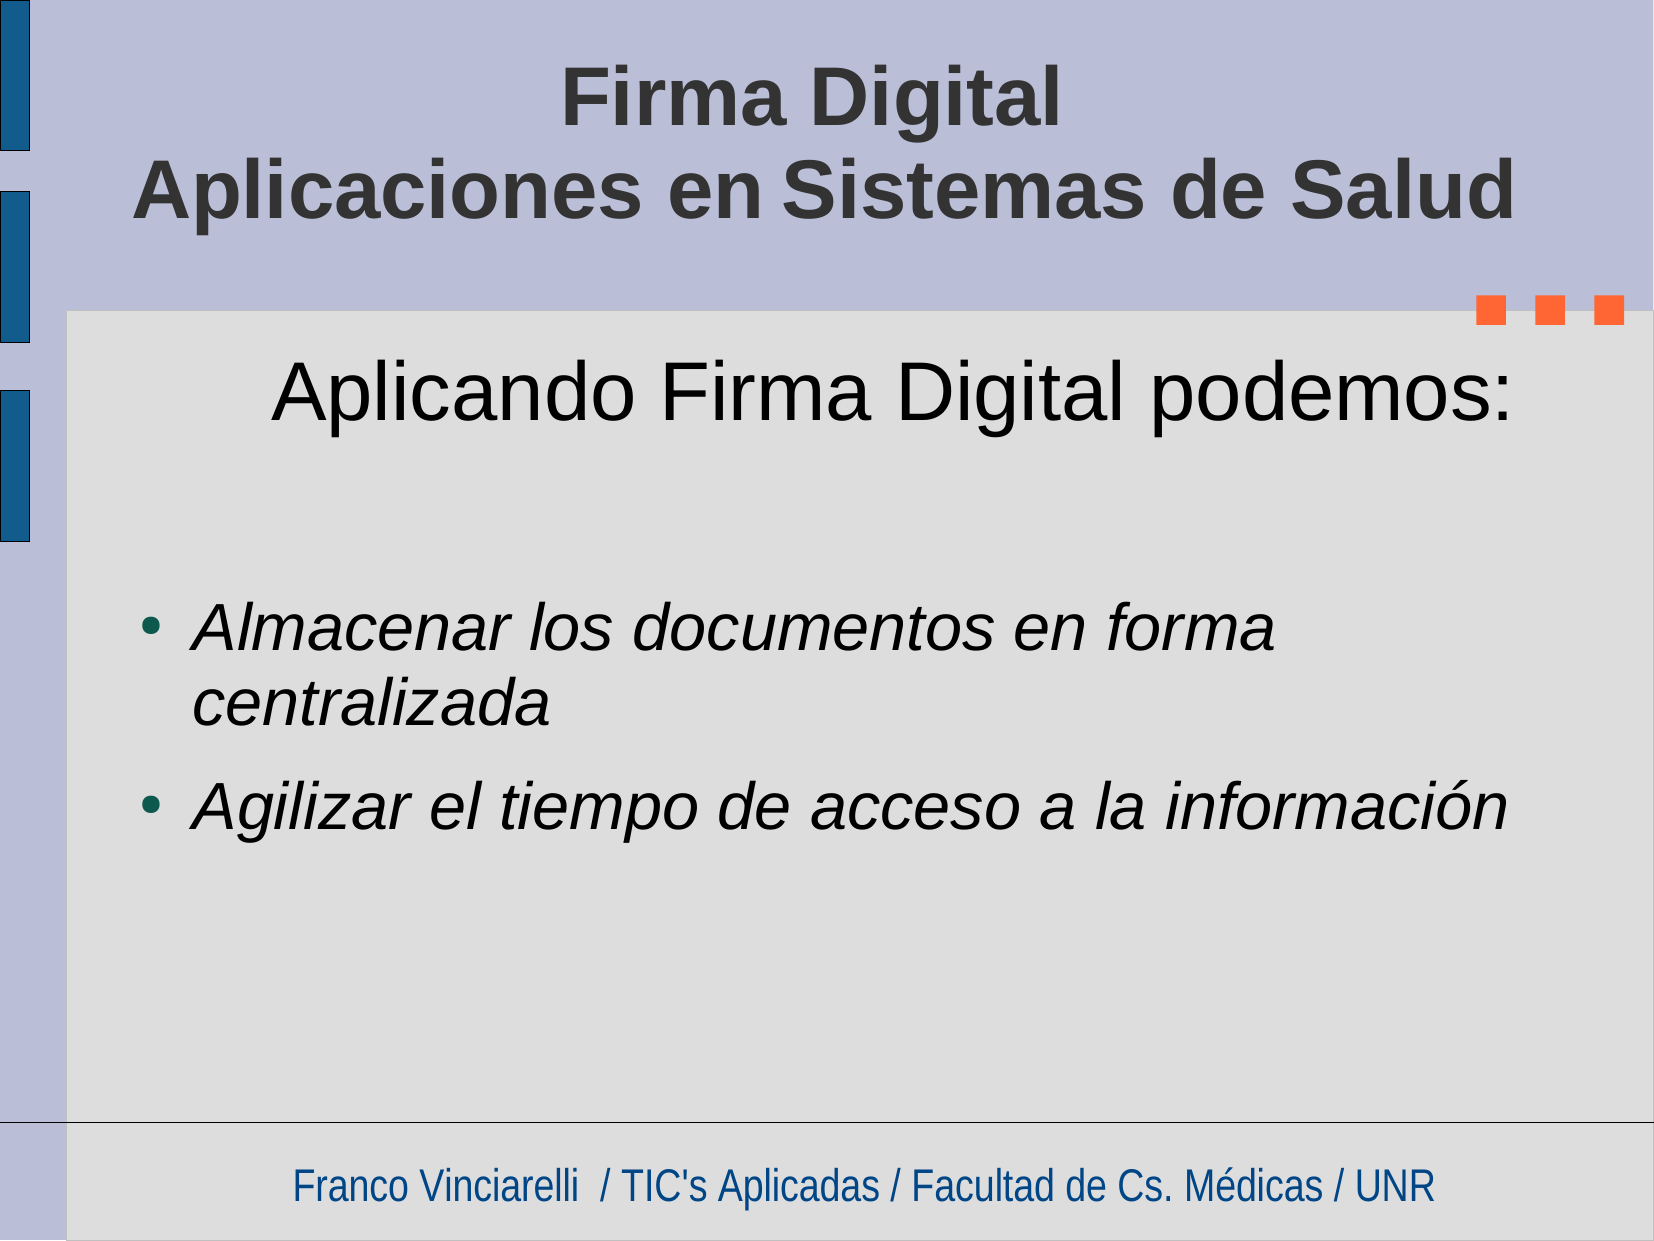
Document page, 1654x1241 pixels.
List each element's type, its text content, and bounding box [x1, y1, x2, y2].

title Firma Digital Aplicaciones en Sistemas de Salud [118, 50, 1531, 237]
text_box [1476, 295, 1506, 325]
list Aplicando Firma Digital podemos: Almacenar los documentos en forma centralizada Agilizar el tiempo de acceso a la información [121, 1123, 1595, 1127]
text_box Franco Vinciarelli / TIC's Aplicadas / Facultad de Cs. Médicas / UNR [292, 1158, 1447, 1211]
text_box [1535, 295, 1565, 325]
list Aplicando Firma Digital podemos: Almacenar los documentos en forma centralizada Agilizar el tiempo de acceso a la información [121, 344, 1595, 1122]
text_box [1594, 295, 1625, 325]
